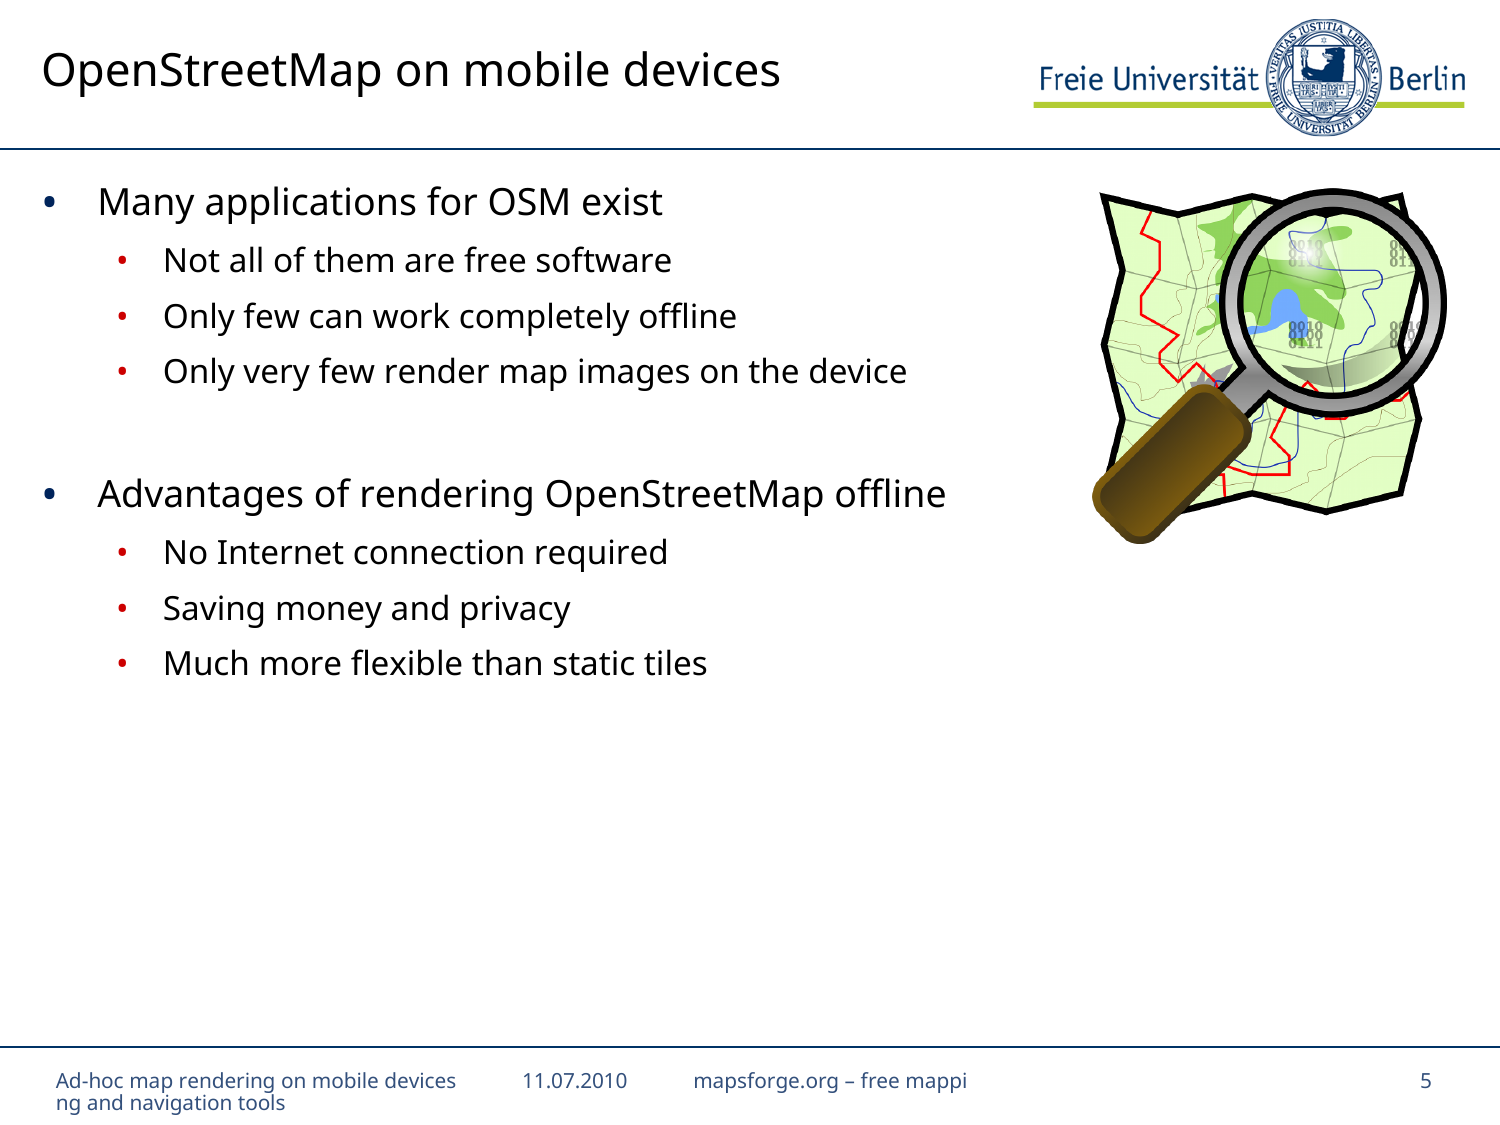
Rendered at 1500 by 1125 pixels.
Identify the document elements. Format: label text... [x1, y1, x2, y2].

picture [1092, 188, 1447, 544]
picture [1033, 19, 1470, 137]
list Many applications for OSM exist Not all of them are free software Only few can work completely offline Only very few render map images on the device Advantages of rendering OpenStreetMap offline No Internet connection required Saving money and privacy Much more flexible than static tiles [41, 175, 1447, 919]
title OpenStreetMap on mobile devices [41, 0, 1016, 138]
